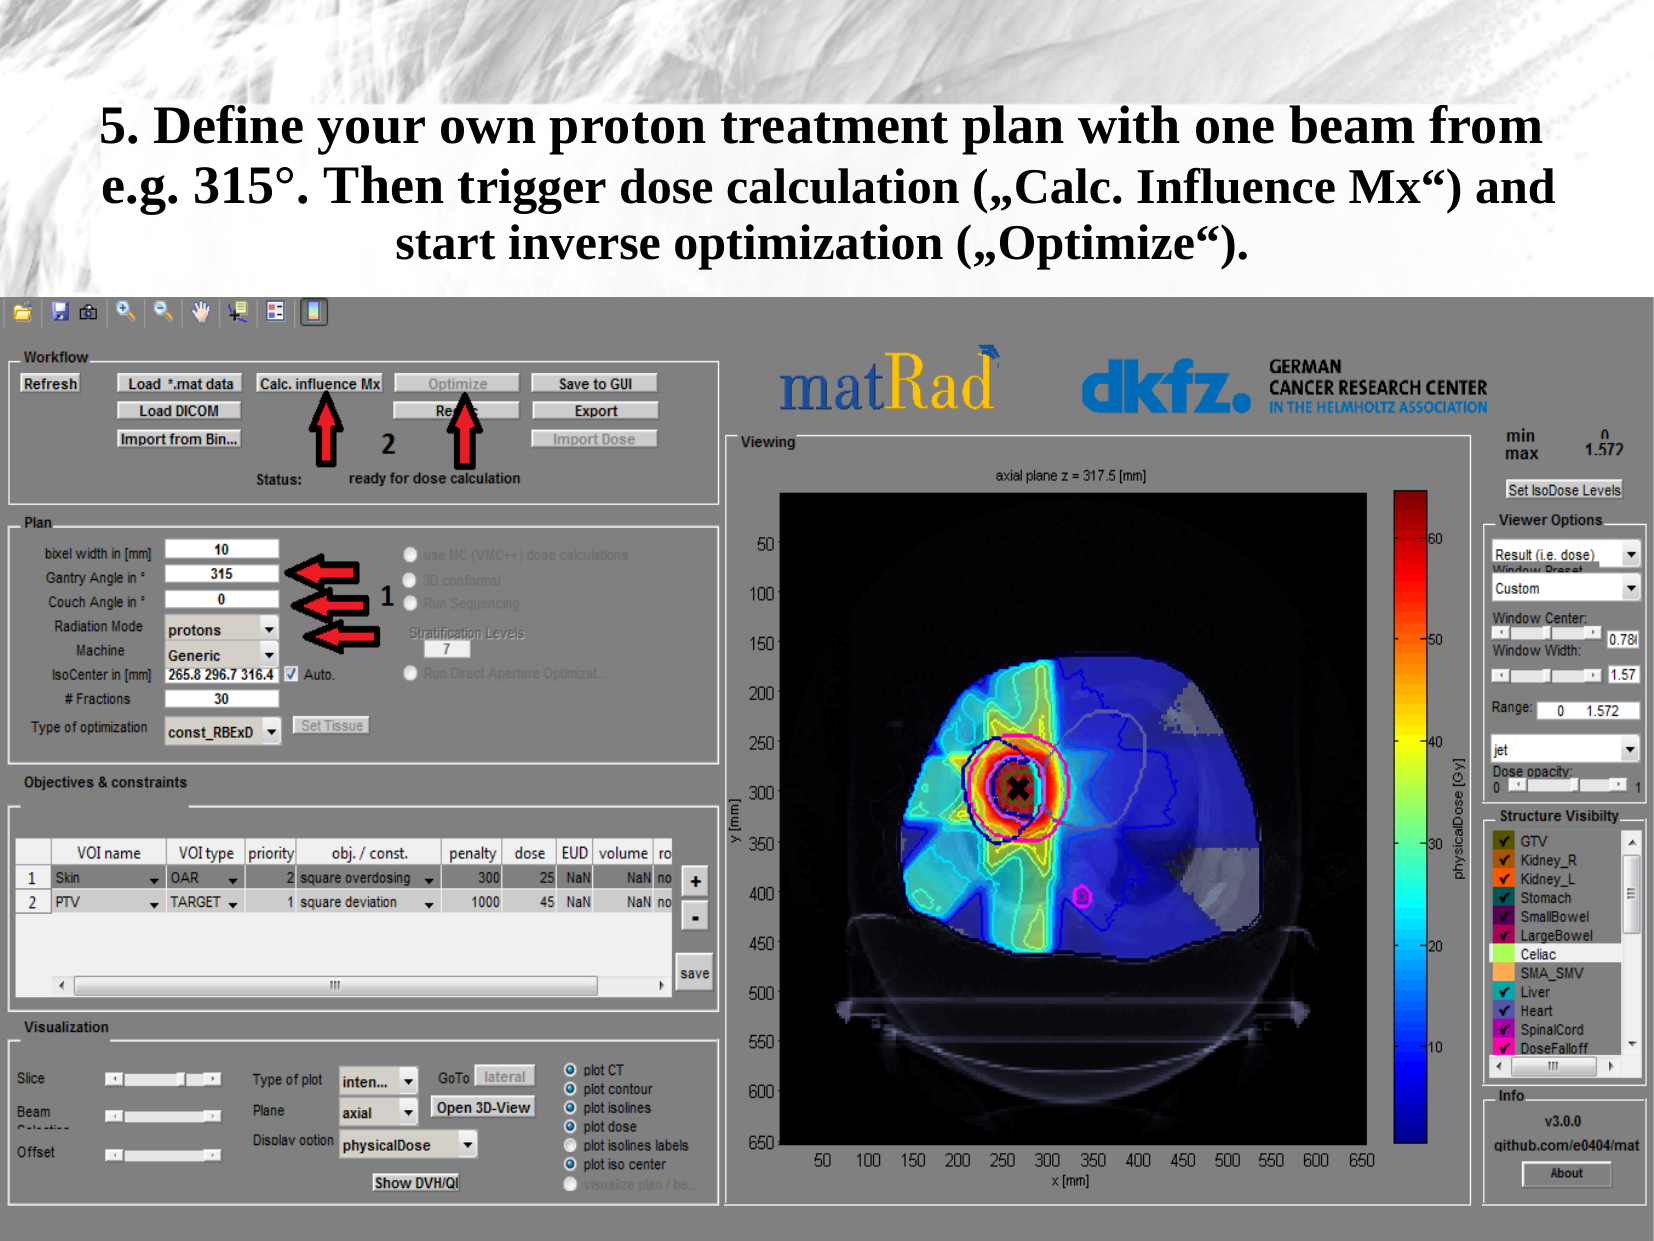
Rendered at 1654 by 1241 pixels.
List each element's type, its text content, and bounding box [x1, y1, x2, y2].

picture [0, 0, 1654, 1241]
title 5. Define your own proton treatment plan with one beam from e.g. 315°. Then trigger dose calculation („Calc. Influence Mx“) and start inverse optimization („Optimize“). [82, 78, 1576, 287]
